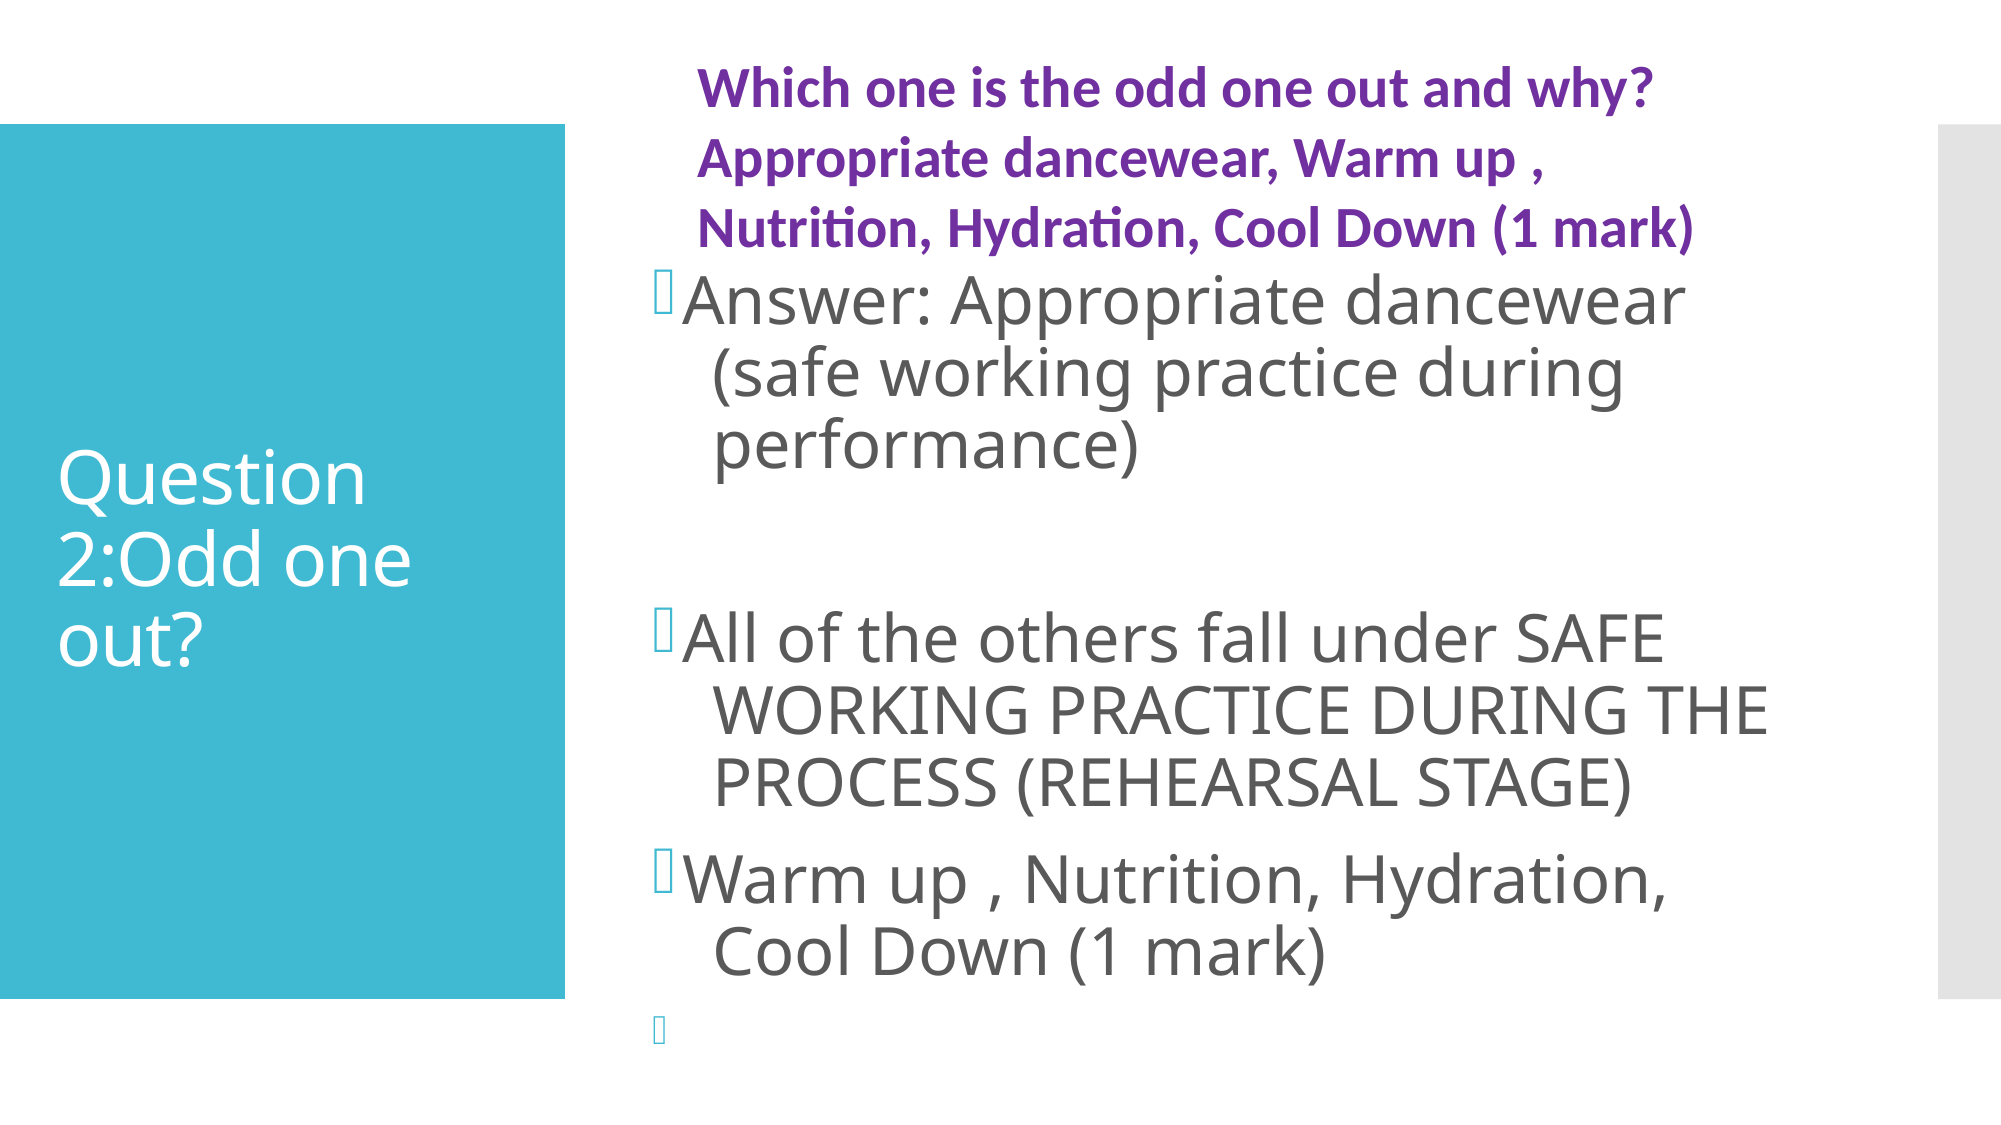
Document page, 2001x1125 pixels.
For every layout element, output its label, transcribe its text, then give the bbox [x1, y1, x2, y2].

text_box Which one is the odd one out and why? Appropriate dancewear, Warm up , Nutrition, Hydration, Cool Down (1 mark) [682, 41, 1792, 269]
title Question 2:Odd one out? [41, 184, 526, 940]
list Answer: Appropriate dancewear (safe working practice during performance) All of the others fall under SAFE WORKING PRACTICE DURING THE PROCESS (REHEARSAL STAGE) Warm up , Nutrition, Hydration, Cool Down (1 mark) [637, 243, 1838, 1084]
